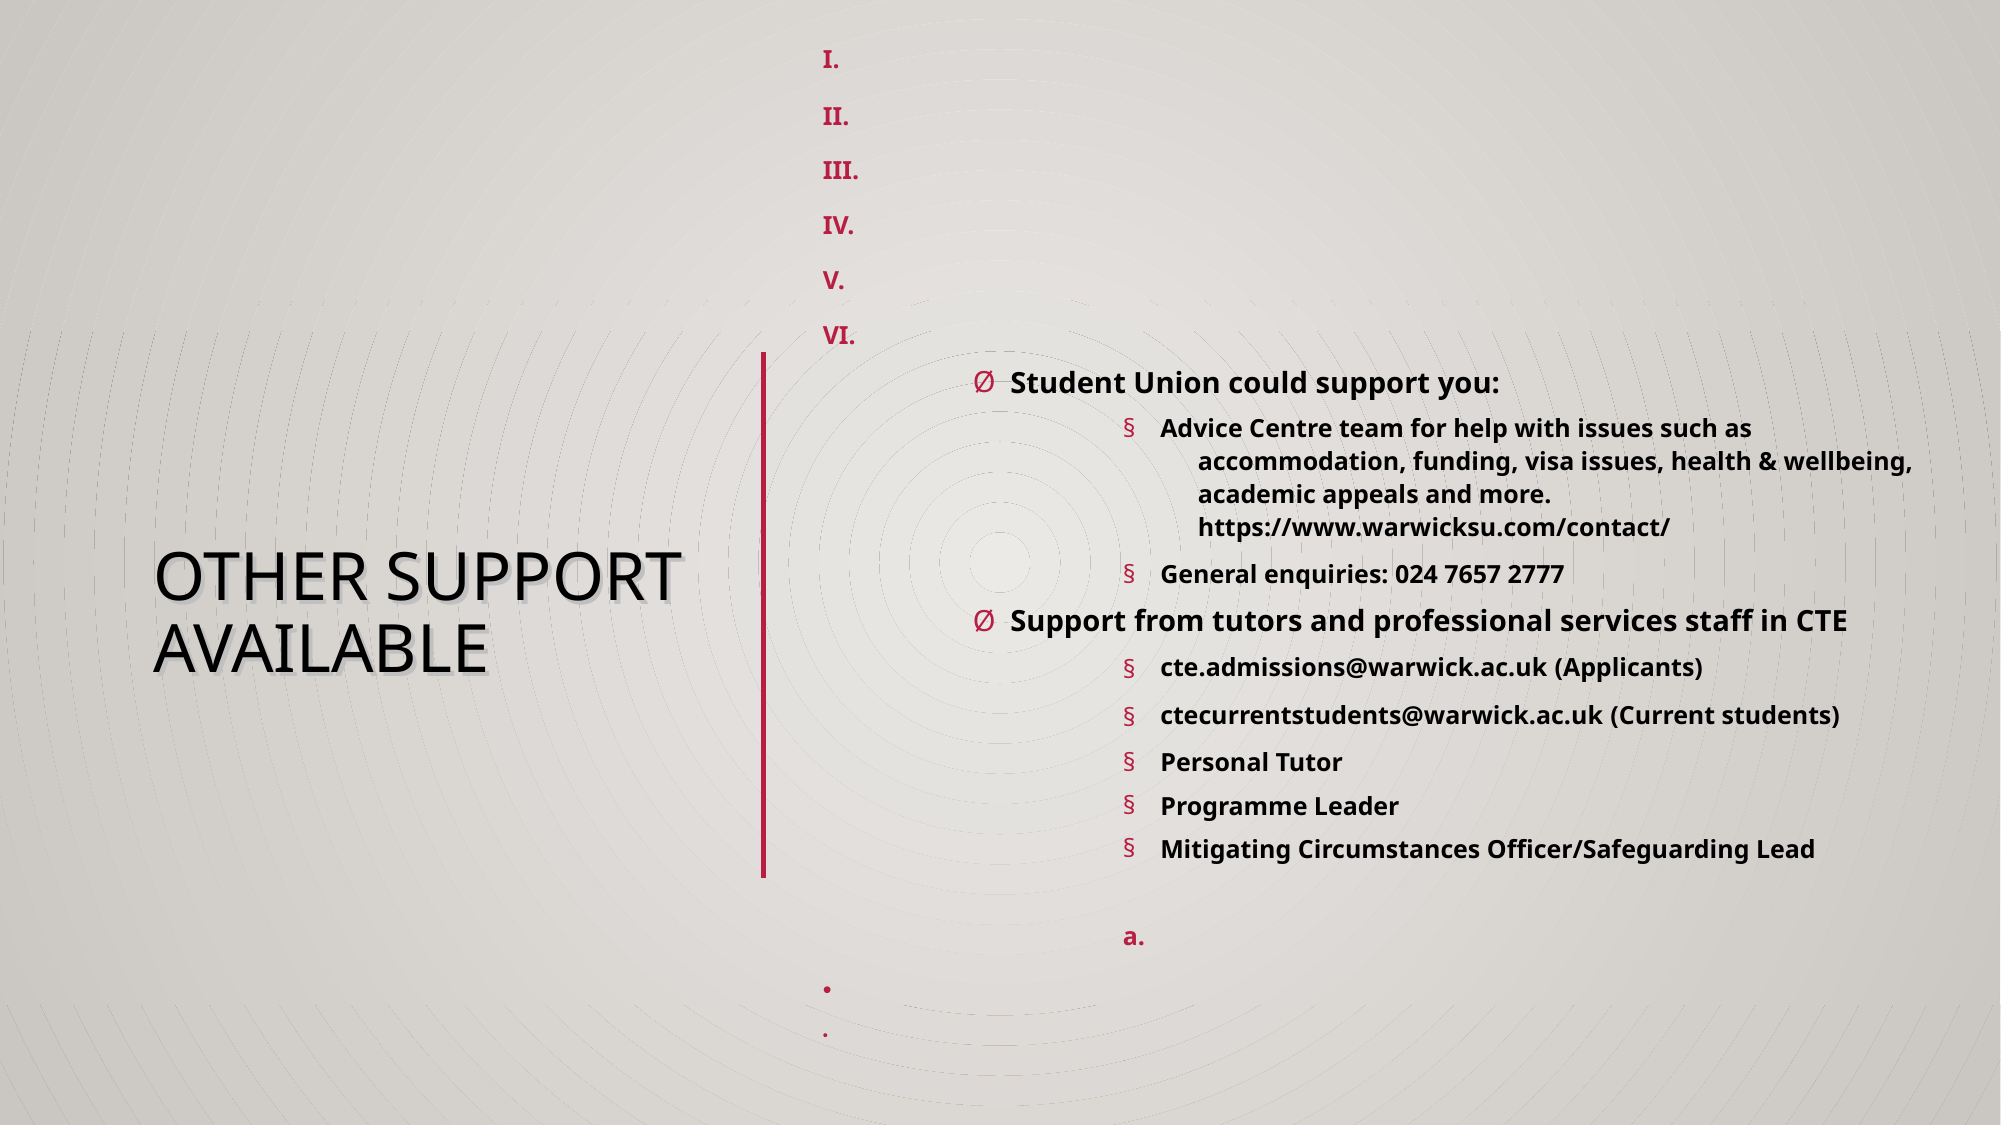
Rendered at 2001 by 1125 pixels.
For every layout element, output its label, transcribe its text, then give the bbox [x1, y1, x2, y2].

list Student Union could support you: Advice Centre team for help with issues such as accommodation, funding, visa issues, health & wellbeing, academic appeals and more. https://www.warwicksu.com/contact/ General enquiries: 024 7657 2777 Support from tutors and professional services staff in CTE cte.admissions@warwick.ac.uk (Applicants) ctecurrentstudents@warwick.ac.uk (Current students) Personal Tutor Programme Leader Mitigating Circumstances Officer/Safeguarding Lead [807, 0, 1984, 1087]
text_box [0, 0, 2000, 1125]
title other Support Available [138, 262, 720, 968]
